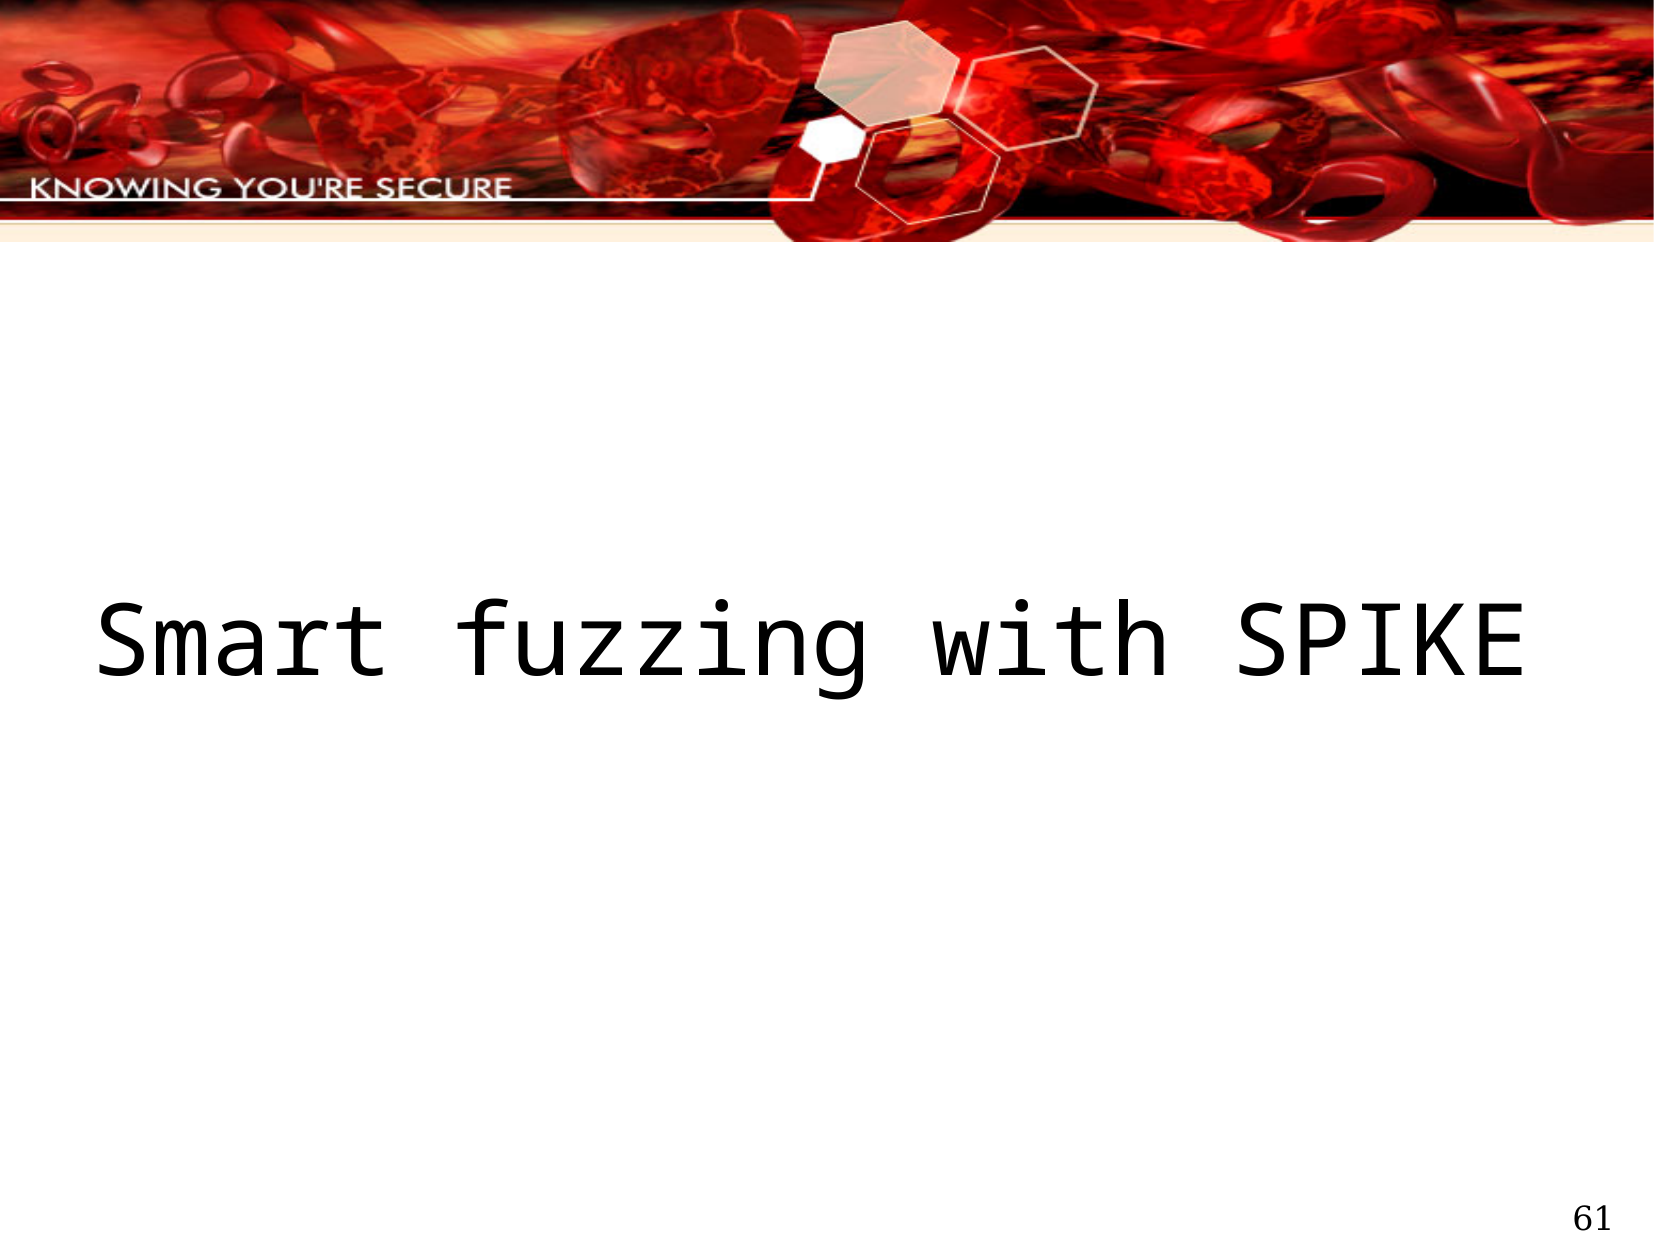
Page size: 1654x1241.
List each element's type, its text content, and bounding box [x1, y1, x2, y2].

picture [0, 0, 1654, 242]
text_box Smart fuzzing with SPIKE [91, 568, 1538, 685]
